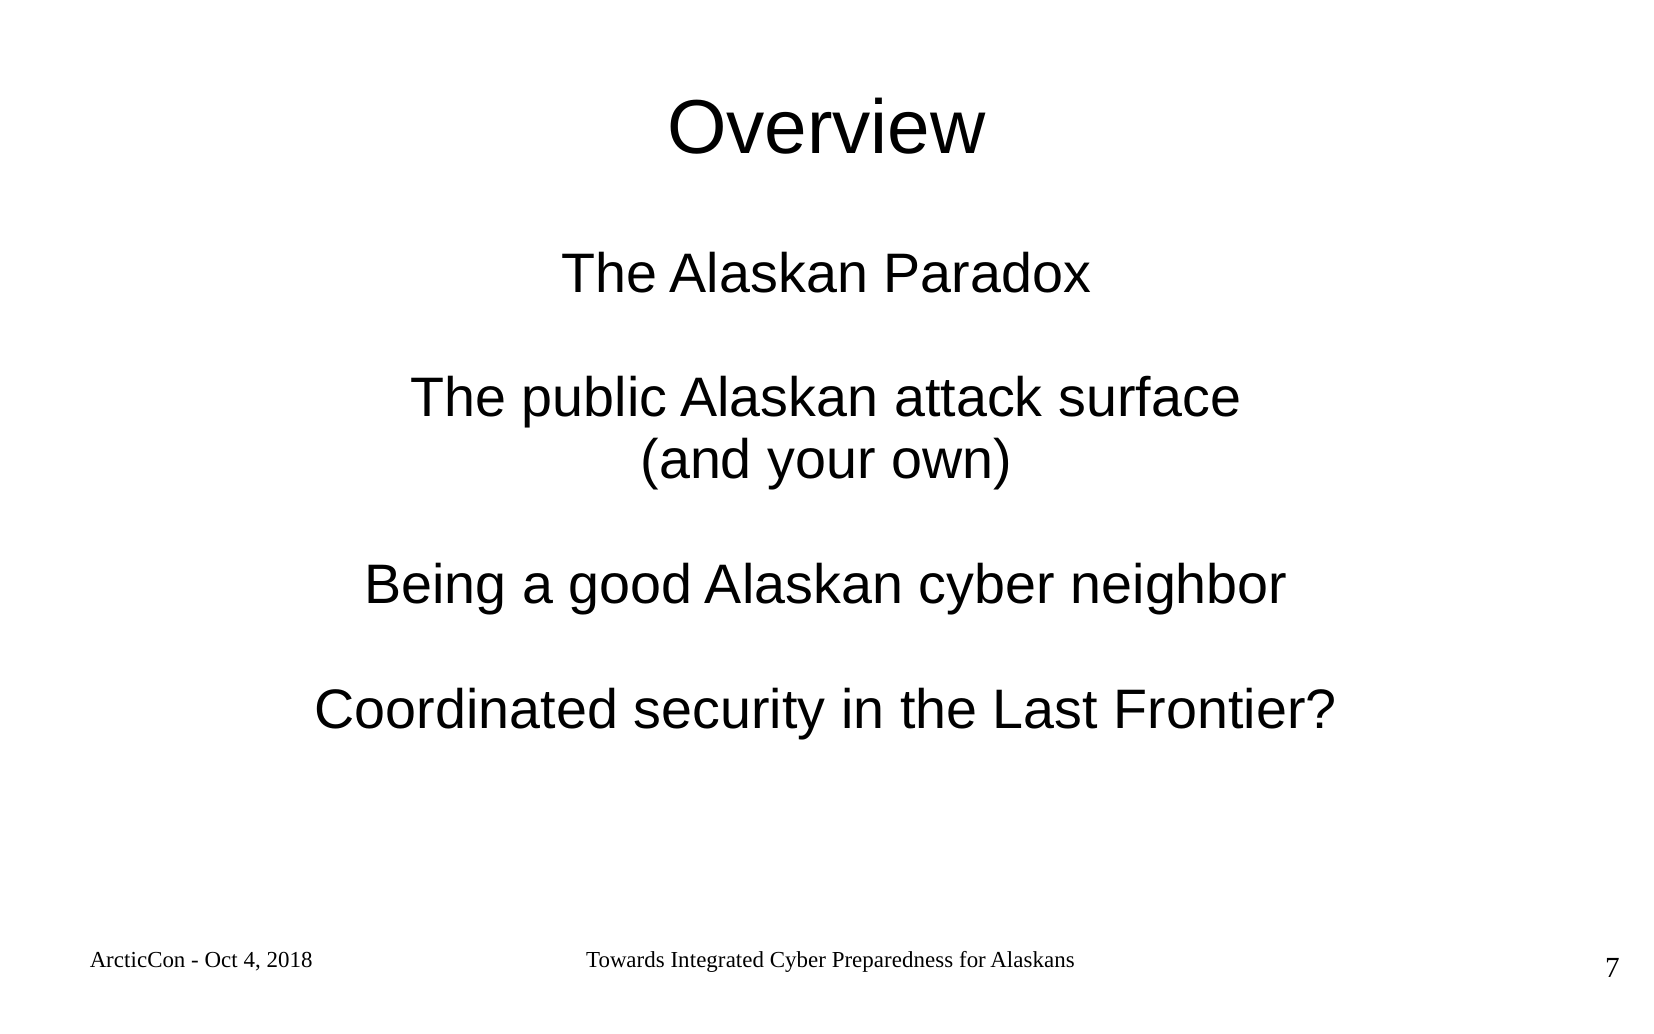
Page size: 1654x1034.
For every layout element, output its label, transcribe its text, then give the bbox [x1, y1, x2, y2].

title Overview [82, 41, 1571, 214]
text_box <number> [1560, 951, 1621, 1023]
subtitle The Alaskan Paradox The public Alaskan attack surface (and your own) Being a good Alaskan cyber neighbor Coordinated security in the Last Frontier? [82, 241, 1571, 927]
